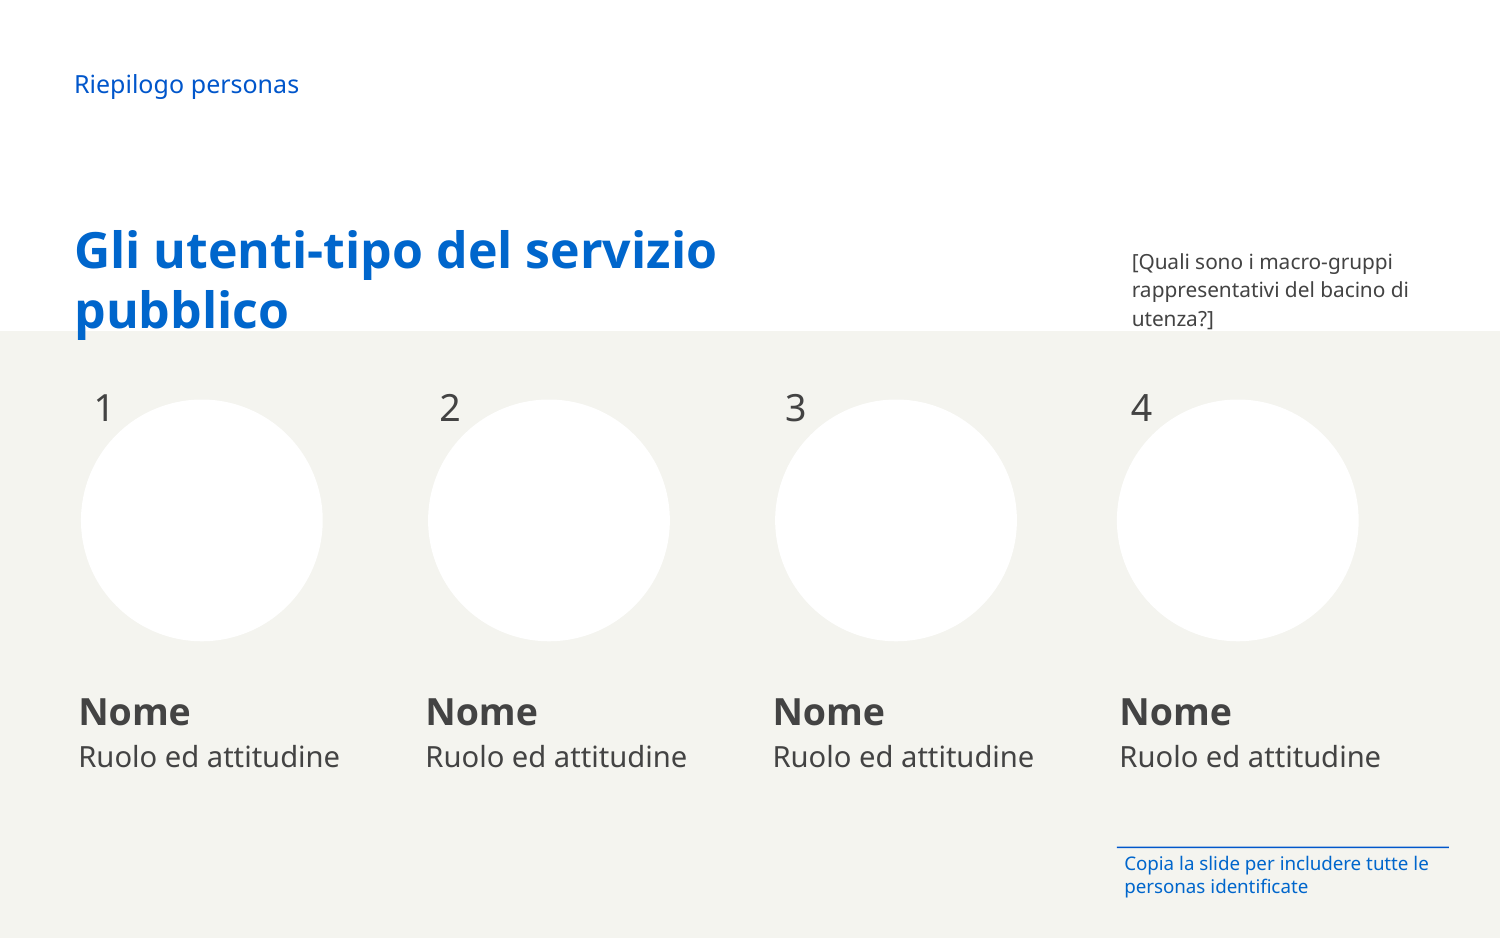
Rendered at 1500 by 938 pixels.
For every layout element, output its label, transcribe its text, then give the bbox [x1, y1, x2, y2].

text_box Nome Ruolo ed attitudine [1104, 666, 1445, 873]
text_box 2 [408, 383, 492, 430]
text_box 1 [62, 383, 146, 430]
text_box [0, 331, 1500, 938]
text_box Nome Ruolo ed attitudine [410, 666, 751, 873]
text_box Riepilogo personas [59, 58, 696, 110]
text_box Nome Ruolo ed attitudine [63, 666, 409, 785]
text_box 3 [754, 383, 838, 430]
text_box 4 [1099, 383, 1184, 430]
text_box Nome Ruolo ed attitudine [757, 666, 1103, 873]
text_box Copia la slide per includere tutte le personas identificate [1115, 848, 1448, 901]
text_box Gli utenti-tipo del servizio pubblico [59, 203, 864, 315]
text_box [Quali sono i macro-gruppi rappresentativi del bacino di utenza?] [1116, 229, 1474, 281]
